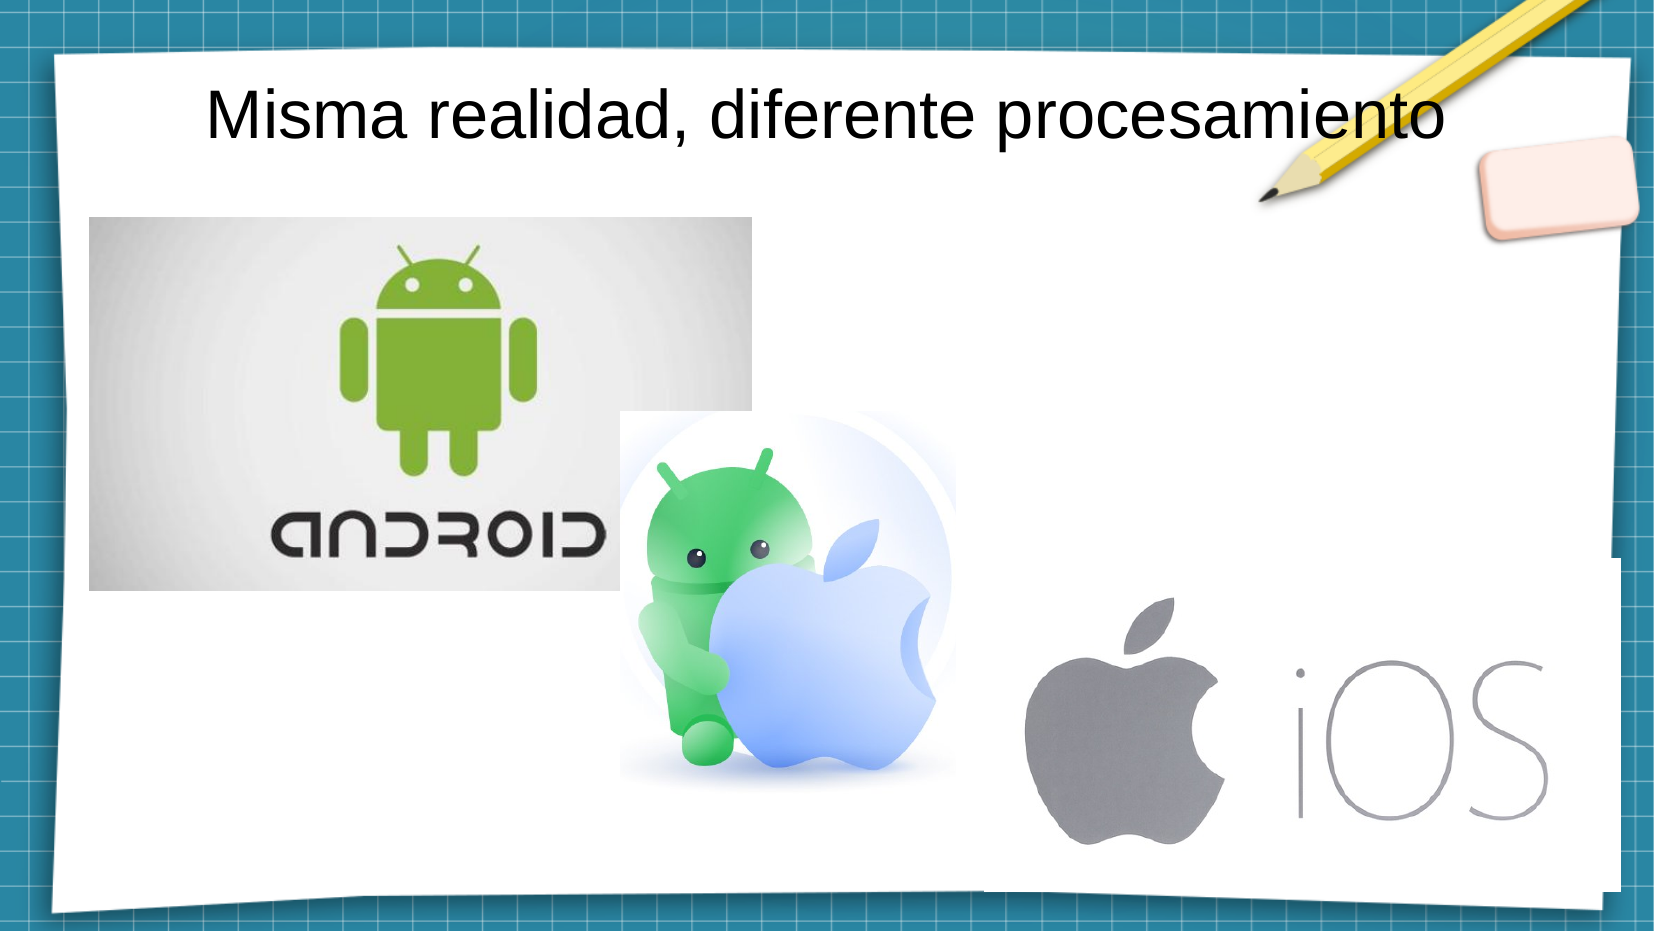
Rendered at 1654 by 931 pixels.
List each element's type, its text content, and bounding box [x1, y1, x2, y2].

picture [0, 0, 1654, 931]
title Misma realidad, diferente procesamiento [82, 37, 1571, 193]
